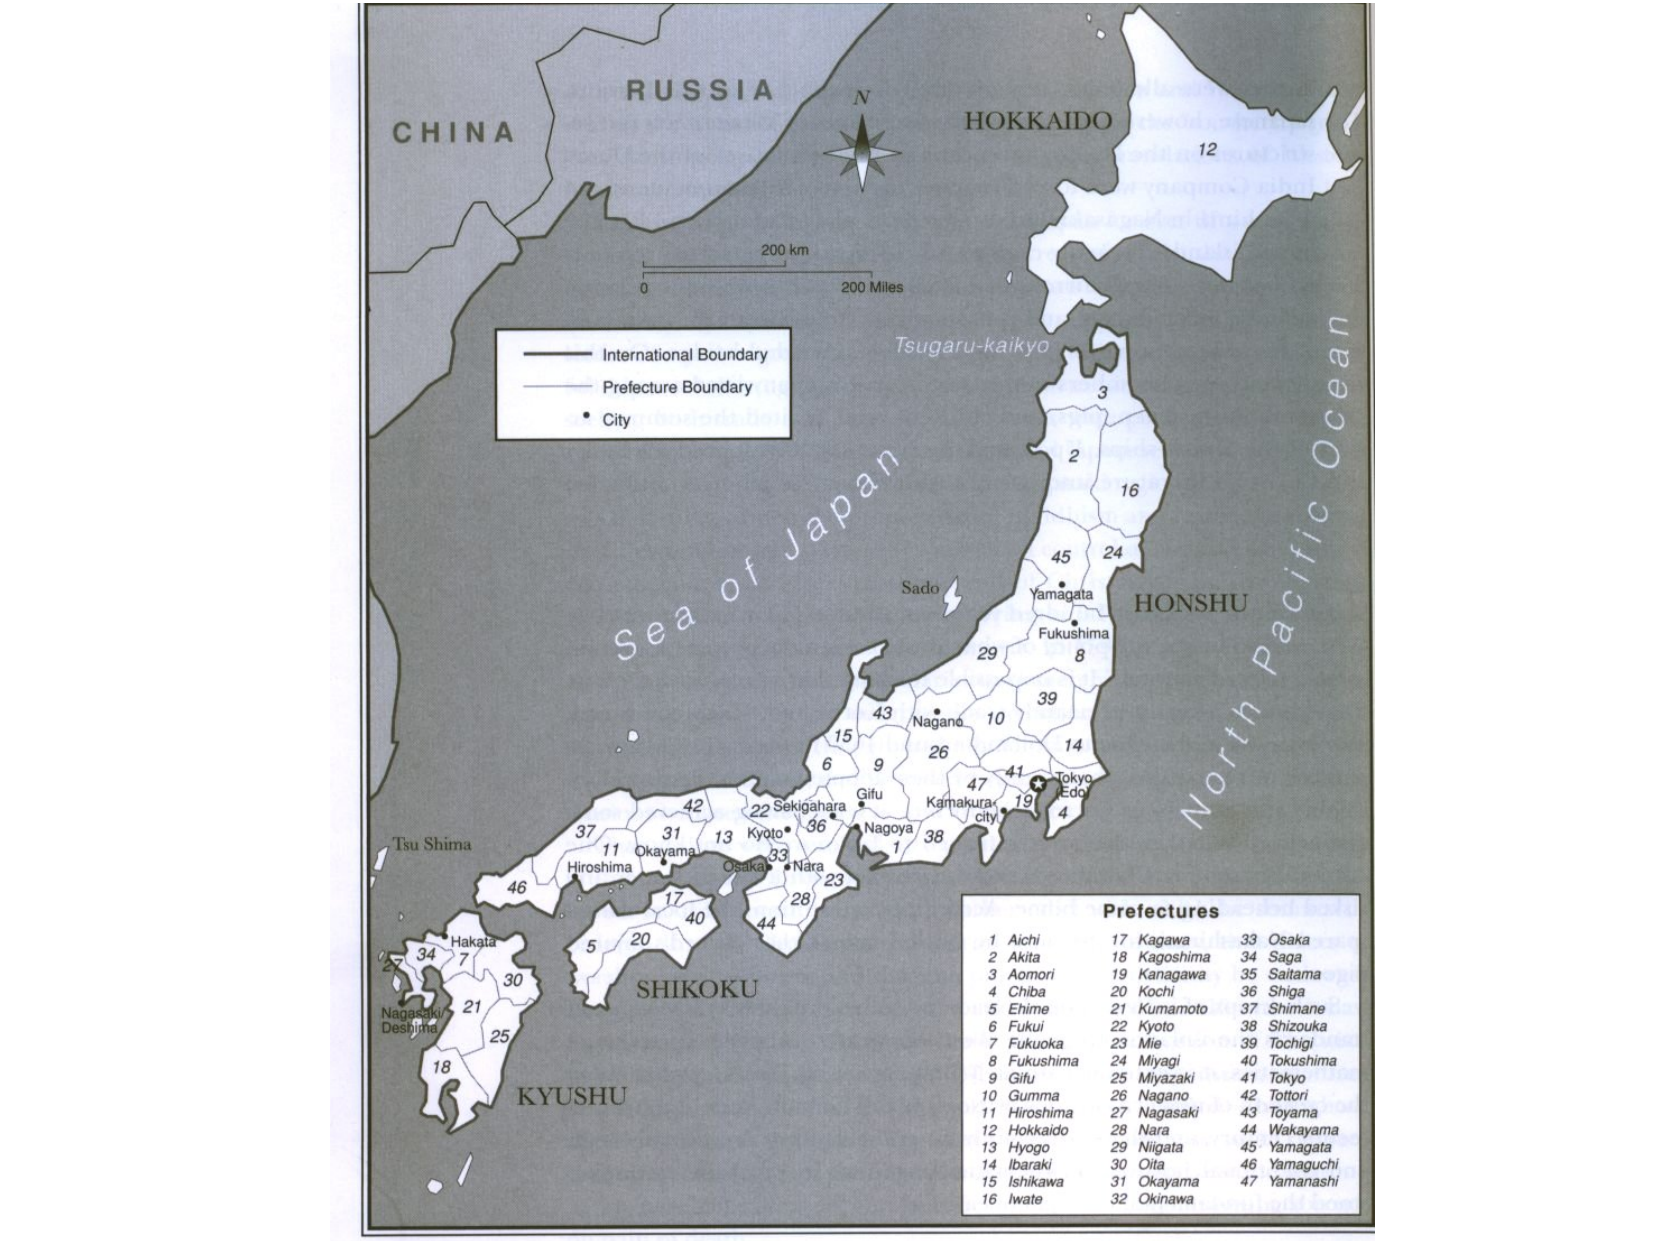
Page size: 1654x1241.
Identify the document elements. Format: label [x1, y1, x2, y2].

picture [330, 3, 1375, 1241]
